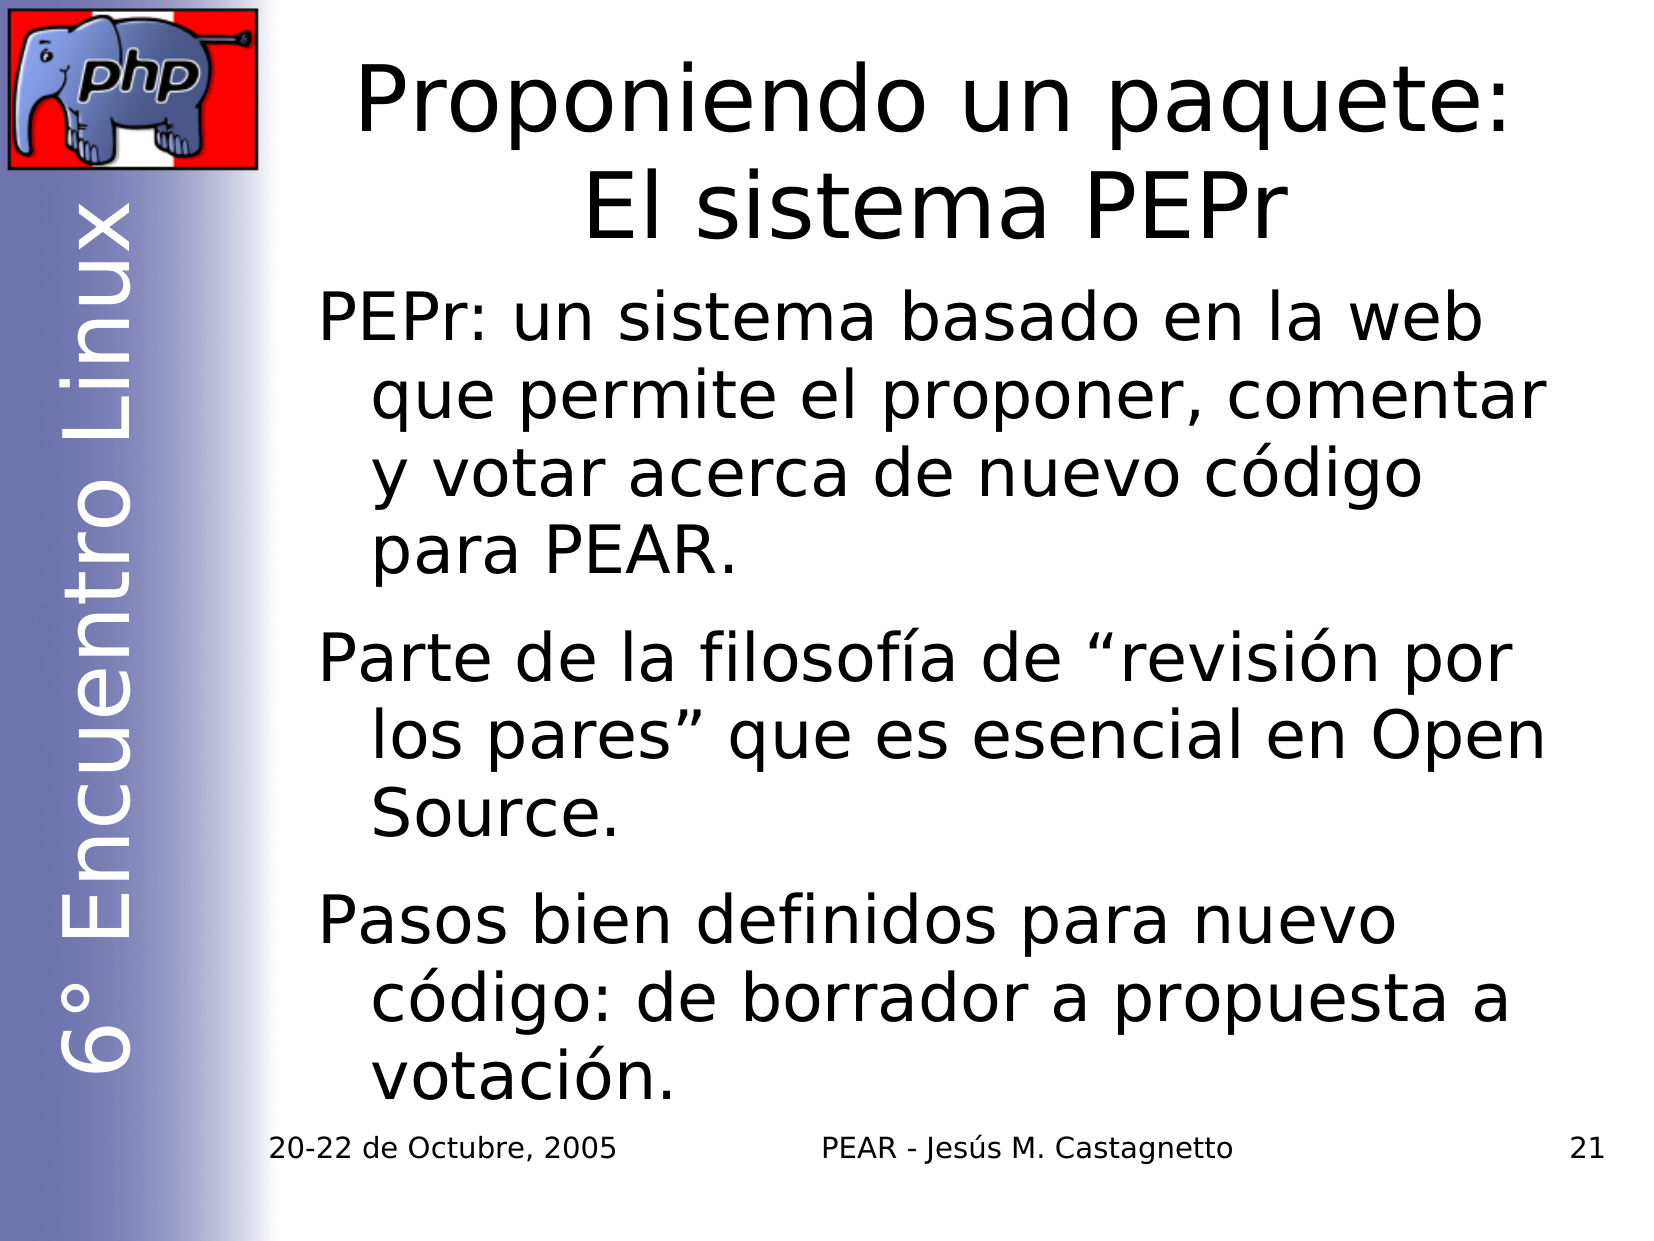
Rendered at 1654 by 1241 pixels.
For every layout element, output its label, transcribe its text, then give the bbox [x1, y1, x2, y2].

list PEPr: un sistema basado en la web que permite el proponer, comentar y votar acerca de nuevo código para PEAR. Parte de la filosofía de “revisión por los pares” que es esencial en Open Source. Pasos bien definidos para nuevo código: de borrador a propuesta a votación. [300, 278, 1571, 1116]
picture [0, 0, 1654, 1241]
title Proponiendo un paquete: El sistema PEPr [300, 45, 1571, 261]
